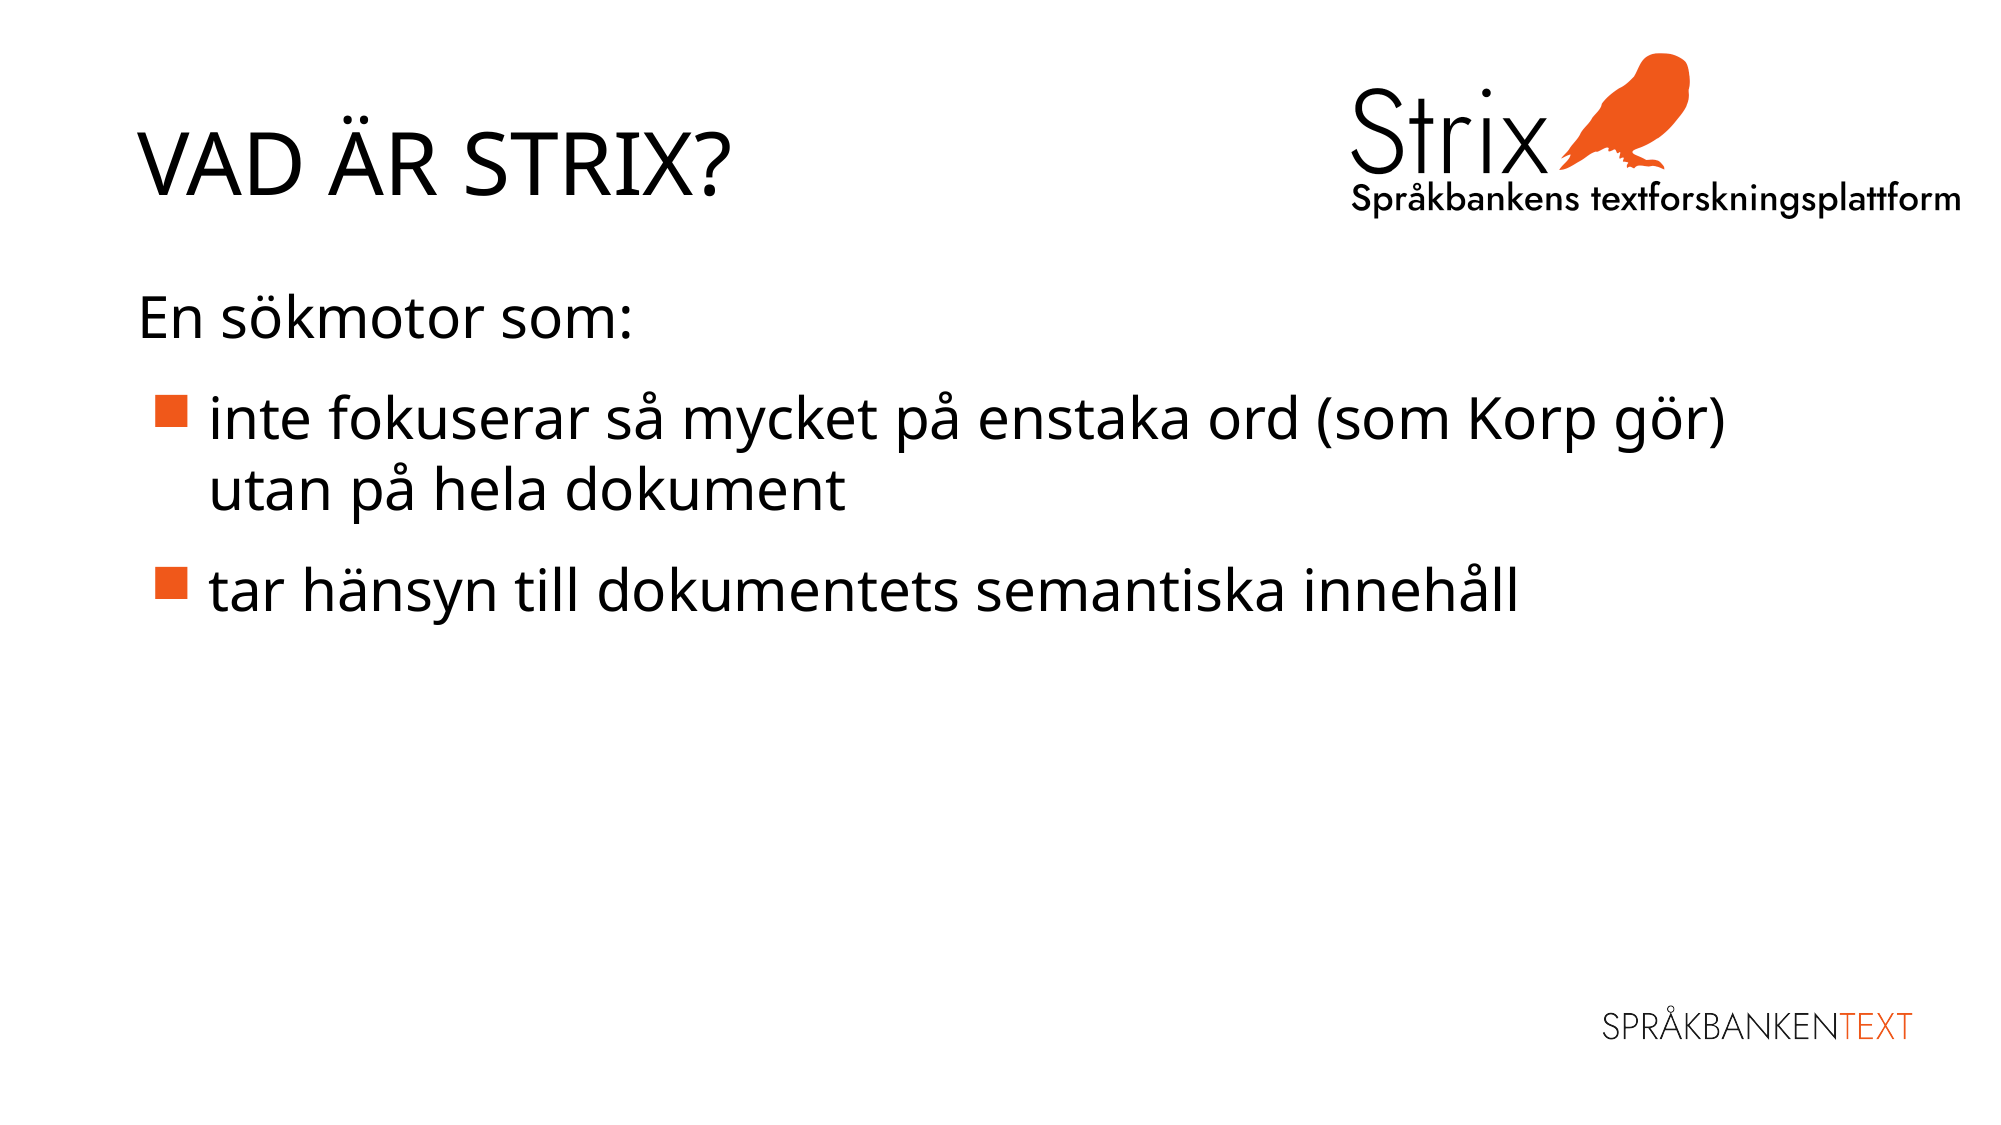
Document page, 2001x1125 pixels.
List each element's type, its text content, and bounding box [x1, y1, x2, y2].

title Vad är Strix? [137, 98, 1336, 225]
picture [1336, 41, 1979, 235]
picture [1600, 998, 1959, 1125]
list En sökmotor som: inte fokuserar så mycket på enstaka ord (som Korp gör) utan på hela dokument tar hänsyn till dokumentets semantiska innehåll [137, 281, 1861, 904]
